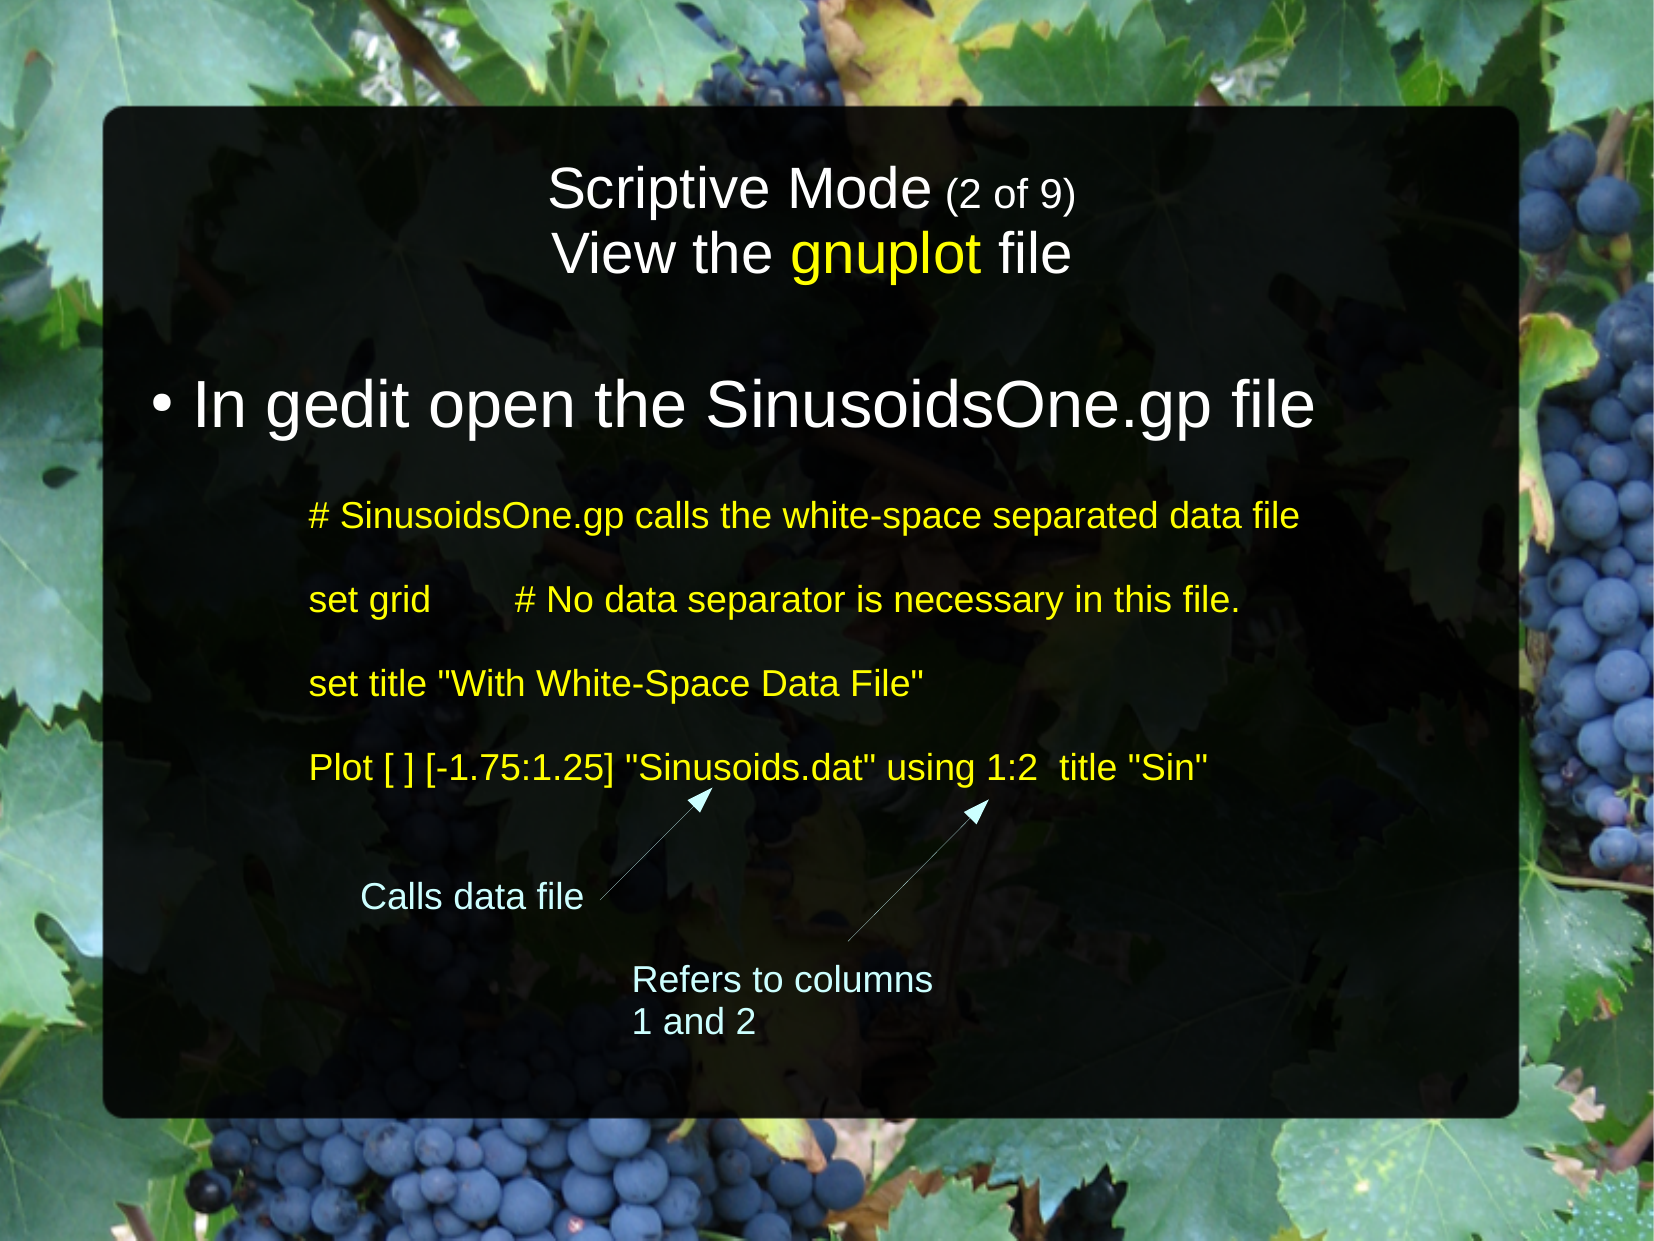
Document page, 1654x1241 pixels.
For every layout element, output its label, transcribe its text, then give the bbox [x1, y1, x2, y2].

text_box # SinusoidsOne.gp calls the white-space separated data file set grid # No data separator is necessary in this file. set title "With White-Space Data File" Plot [ ] [-1.75:1.25] "Sinusoids.dat" using 1:2 title "Sin" [293, 487, 1388, 826]
text_box Calls data file [345, 868, 646, 926]
title Scriptive Mode (2 of 9) View the gnuplot file [118, 125, 1506, 318]
text_box Refers to columns 1 and 2 [616, 951, 976, 1050]
subtitle In gedit open the SinusoidsOne.gp file [150, 357, 1426, 451]
picture [0, 0, 1654, 1241]
